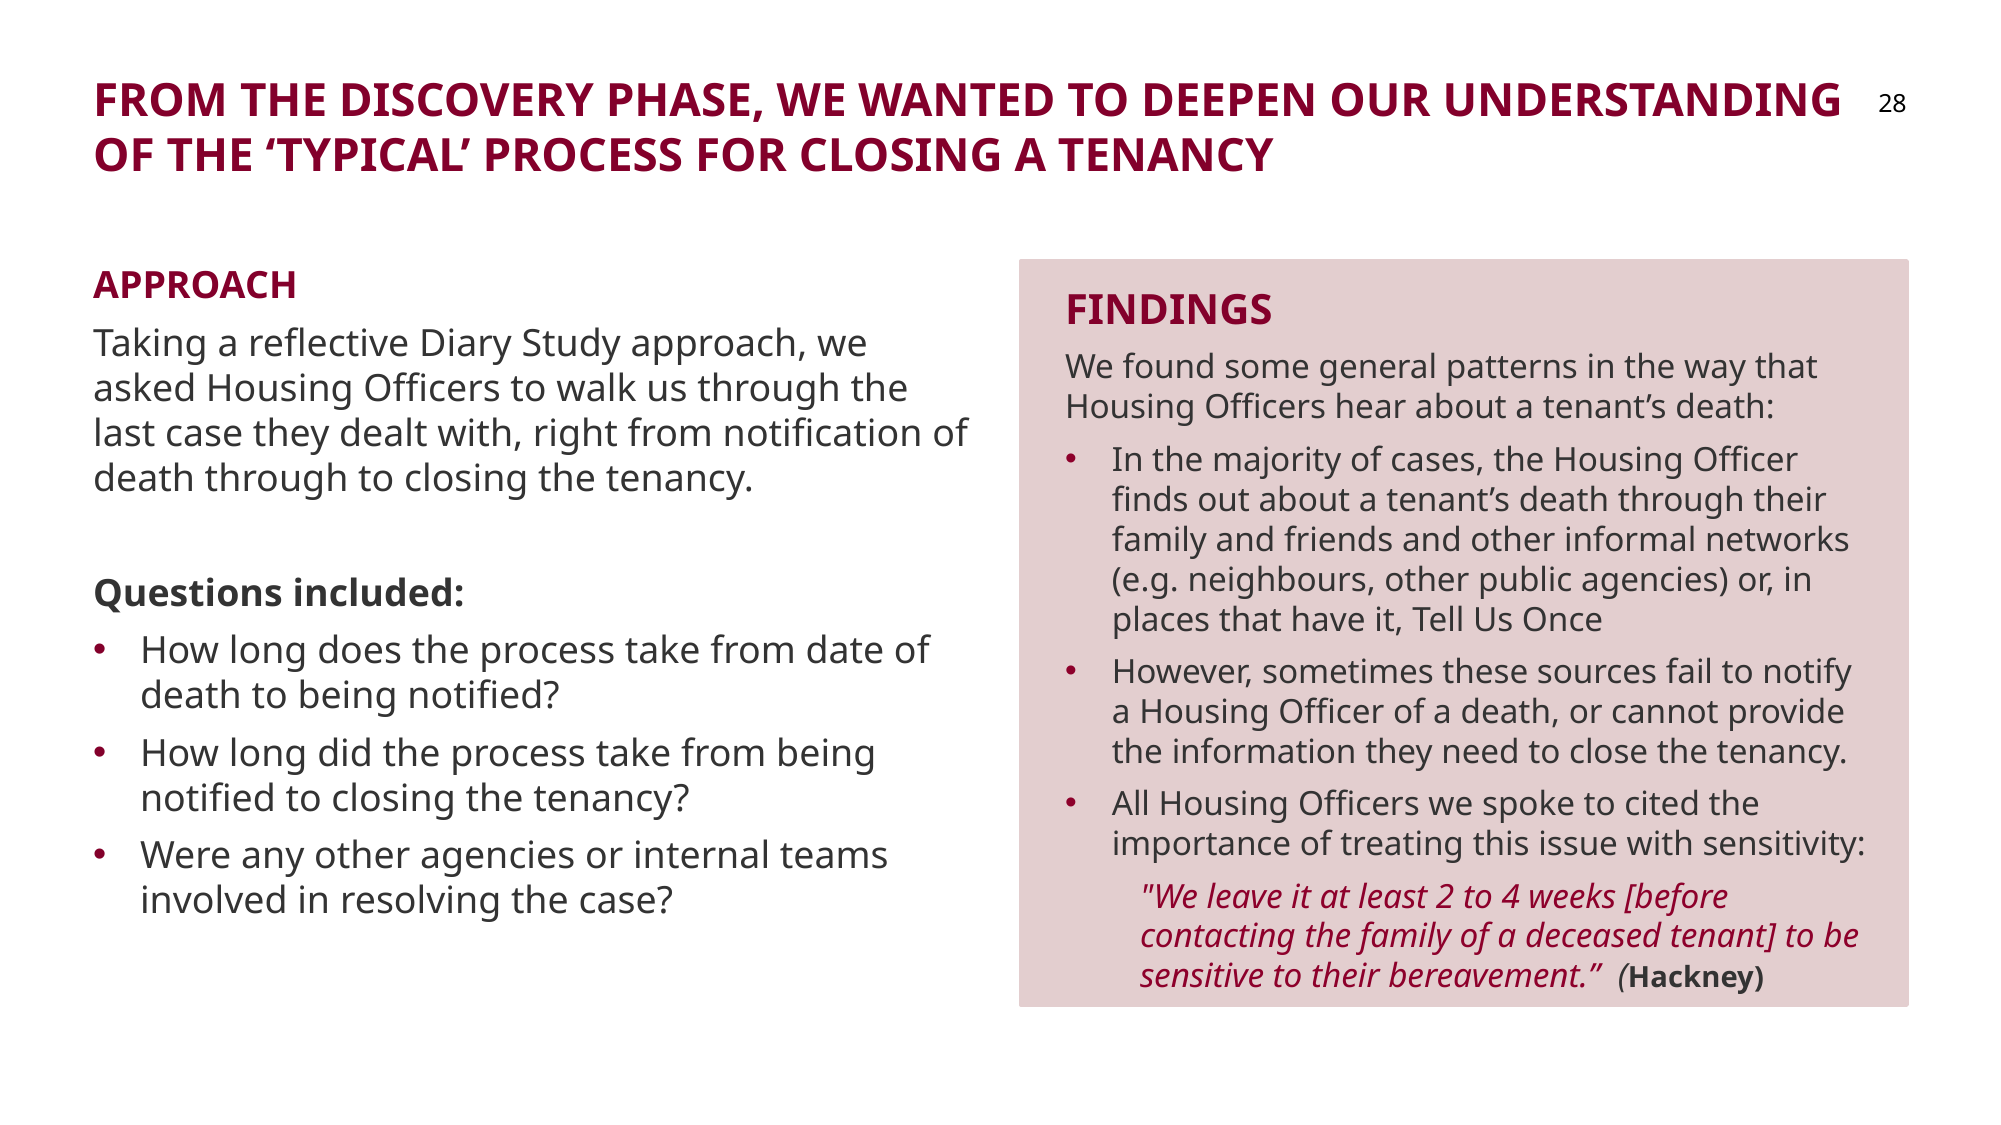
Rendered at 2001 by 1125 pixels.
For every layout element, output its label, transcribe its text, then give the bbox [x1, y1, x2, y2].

slide_number 1 [1850, 87, 1907, 148]
text_box [1021, 261, 1907, 1005]
text_box FINDINGS We found some general patterns in the way that Housing Officers hear about a tenant’s death: In the majority of cases, the Housing Officer finds out about a tenant’s death through their family and friends and other informal networks (e.g. neighbours, other public agencies) or, in places that have it, Tell Us Once However, sometimes these sources fail to notify a Housing Officer of a death, or cannot provide the information they need to close the tenancy. All Housing Officers we spoke to cited the importance of treating this issue with sensitivity: "We leave it at least 2 to 4 weeks [before contacting the family of a deceased tenant] to be sensitive to their bereavement.” (Hackney) [1064, 283, 1873, 995]
list APPROACH Taking a reflective Diary Study approach, we asked Housing Officers to walk us through the last case they dealt with, right from notification of death through to closing the tenancy. Questions included: How long does the process take from date of death to being notified? How long did the process take from being notified to closing the tenancy? Were any other agencies or internal teams involved in resolving the case? [93, 261, 979, 1005]
title FROM THE DISCOVERY PHASE, WE WANTED TO DEEPEN OUR UNDERSTANDING OF THE ‘TYPICAL’ PROCESS FOR CLOSING A TENANCY [93, 70, 1911, 215]
